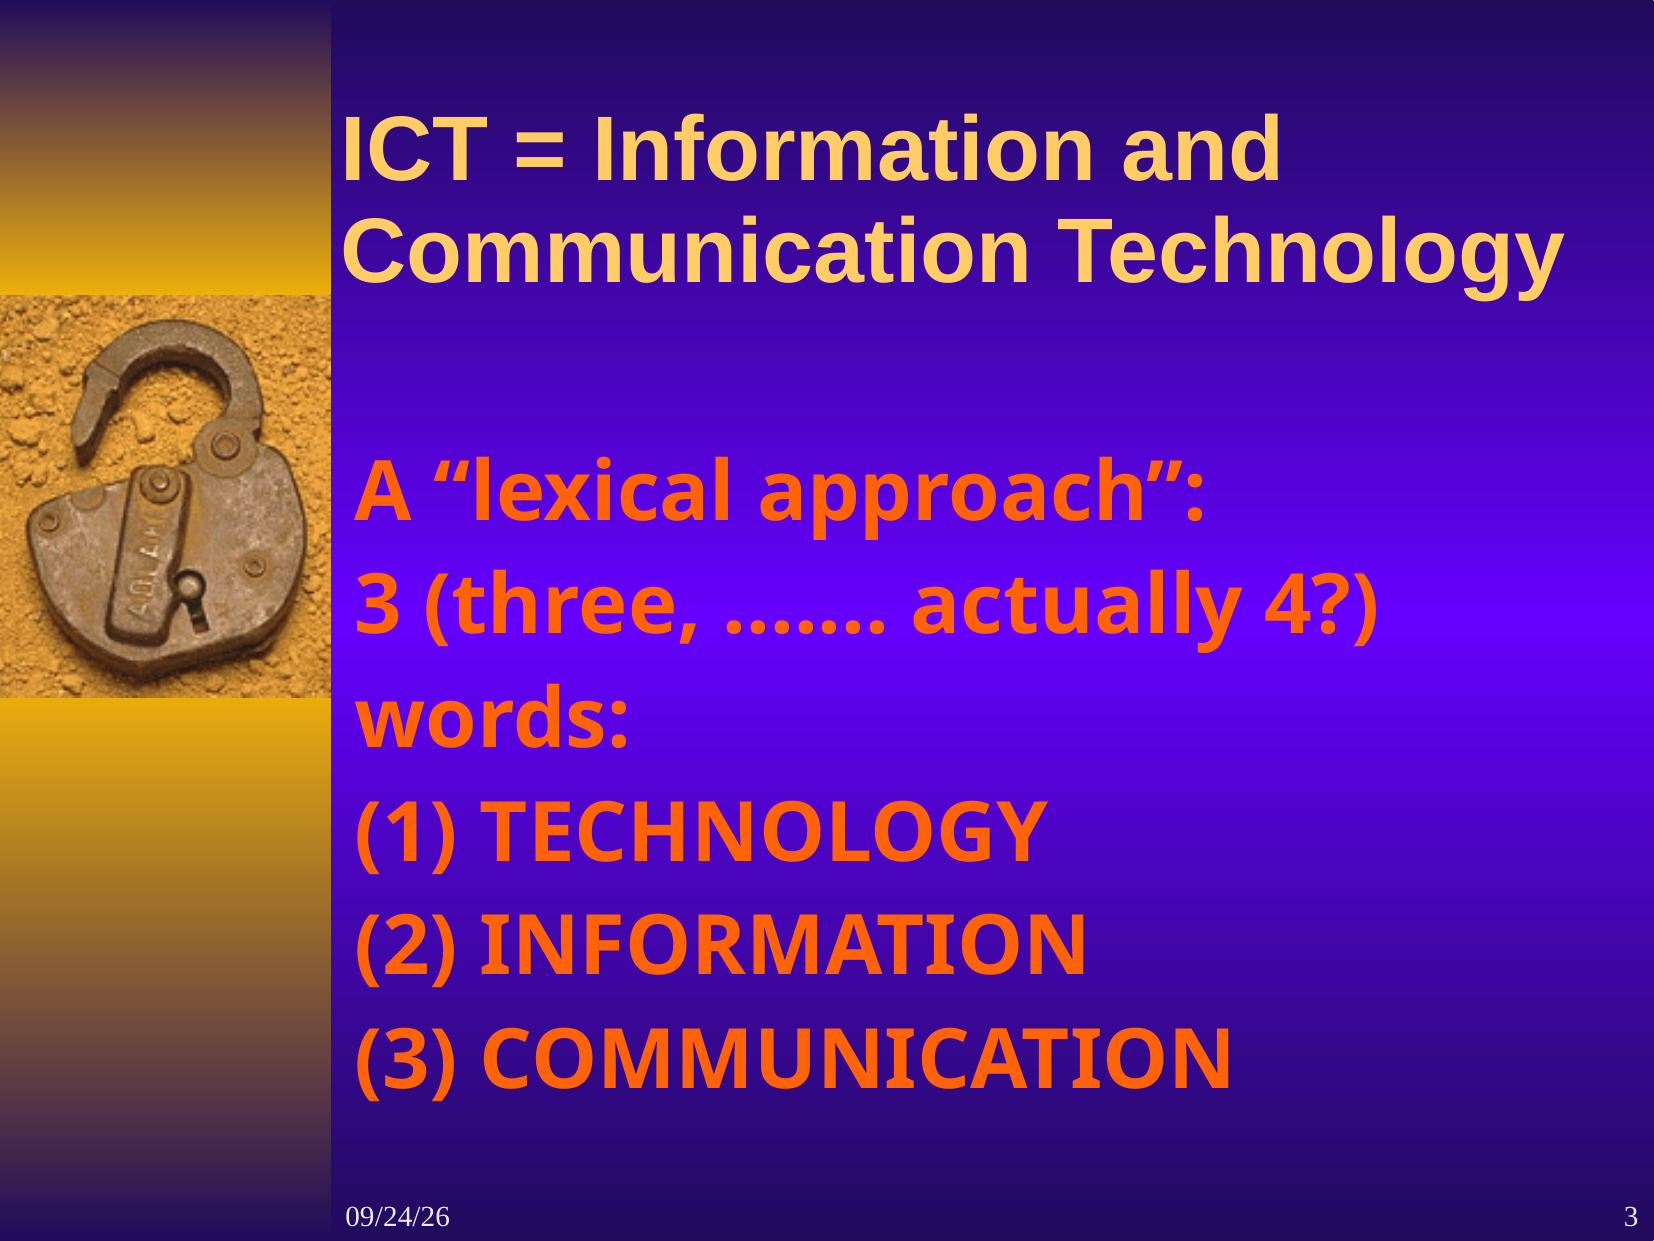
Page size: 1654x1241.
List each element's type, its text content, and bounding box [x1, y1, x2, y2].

title ICT = Information and Communication Technology [340, 15, 1595, 384]
subtitle A “lexical approach”: 3 (three, ....... actually 4?) words: (1) TECHNOLOGY (2) INFORMATION (3) COMMUNICATION [354, 423, 1571, 1121]
picture [0, 295, 331, 698]
